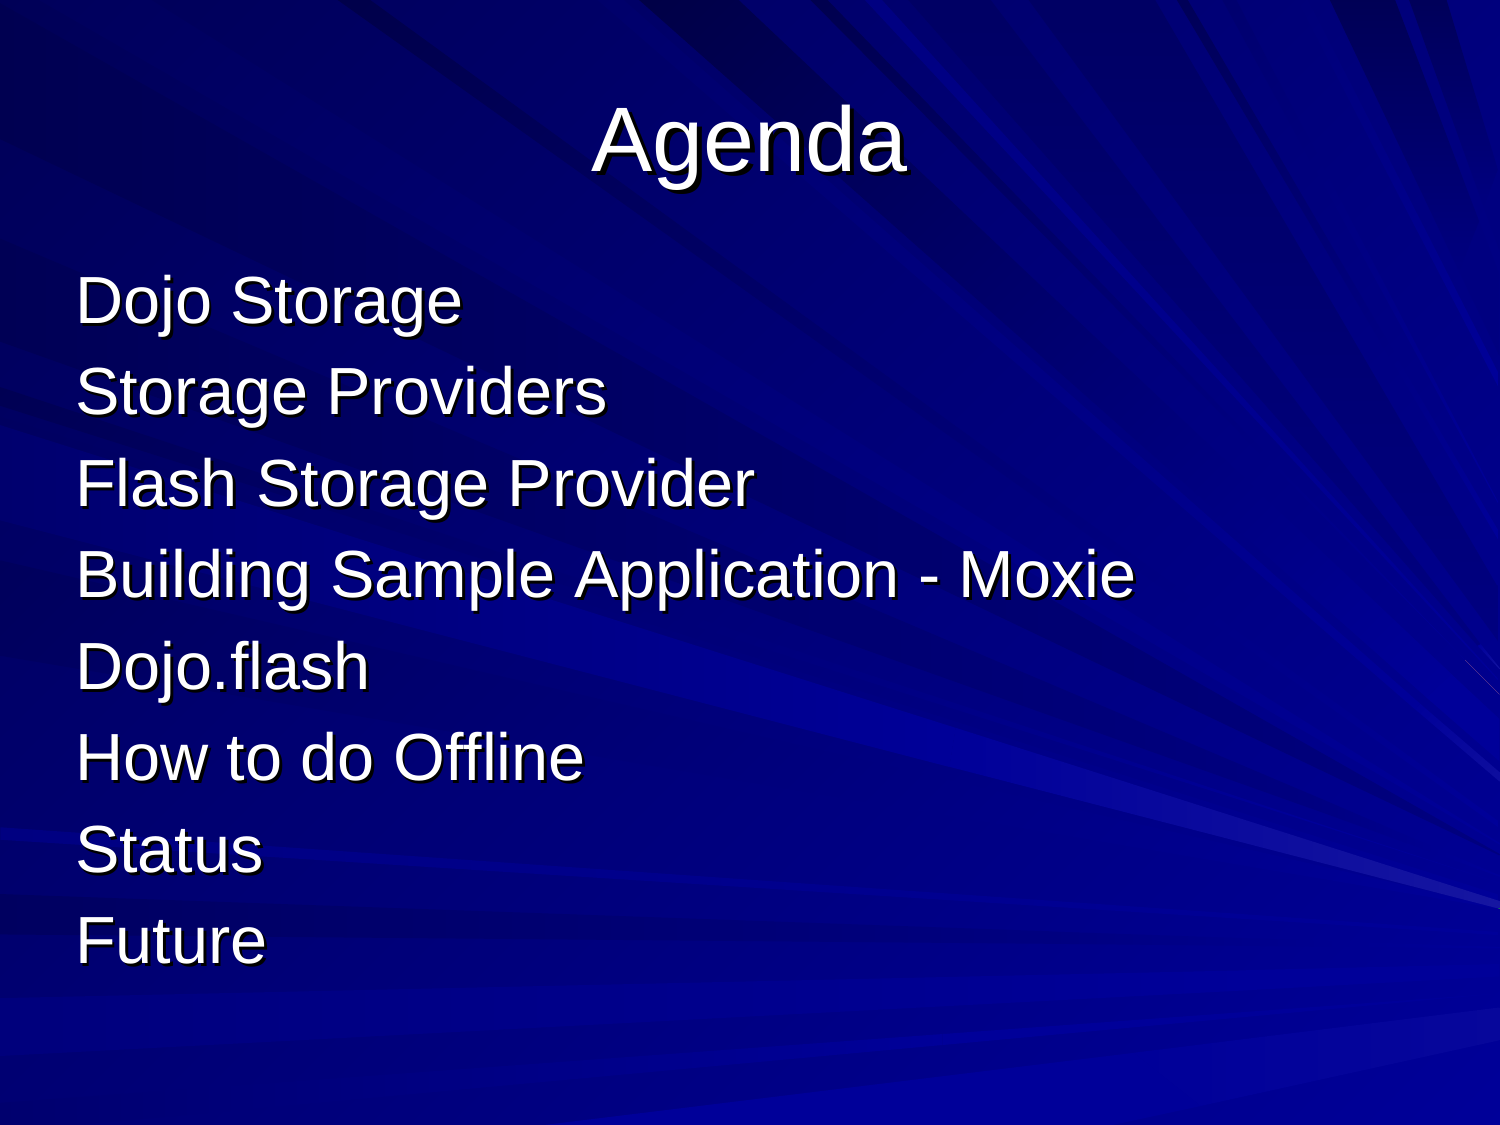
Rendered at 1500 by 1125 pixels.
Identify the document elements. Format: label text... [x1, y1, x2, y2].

list Dojo Storage Storage Providers Flash Storage Provider Building Sample Application - Moxie Dojo.flash How to do Offline Status Future [75, 263, 1425, 1006]
title Agenda [75, 45, 1426, 234]
